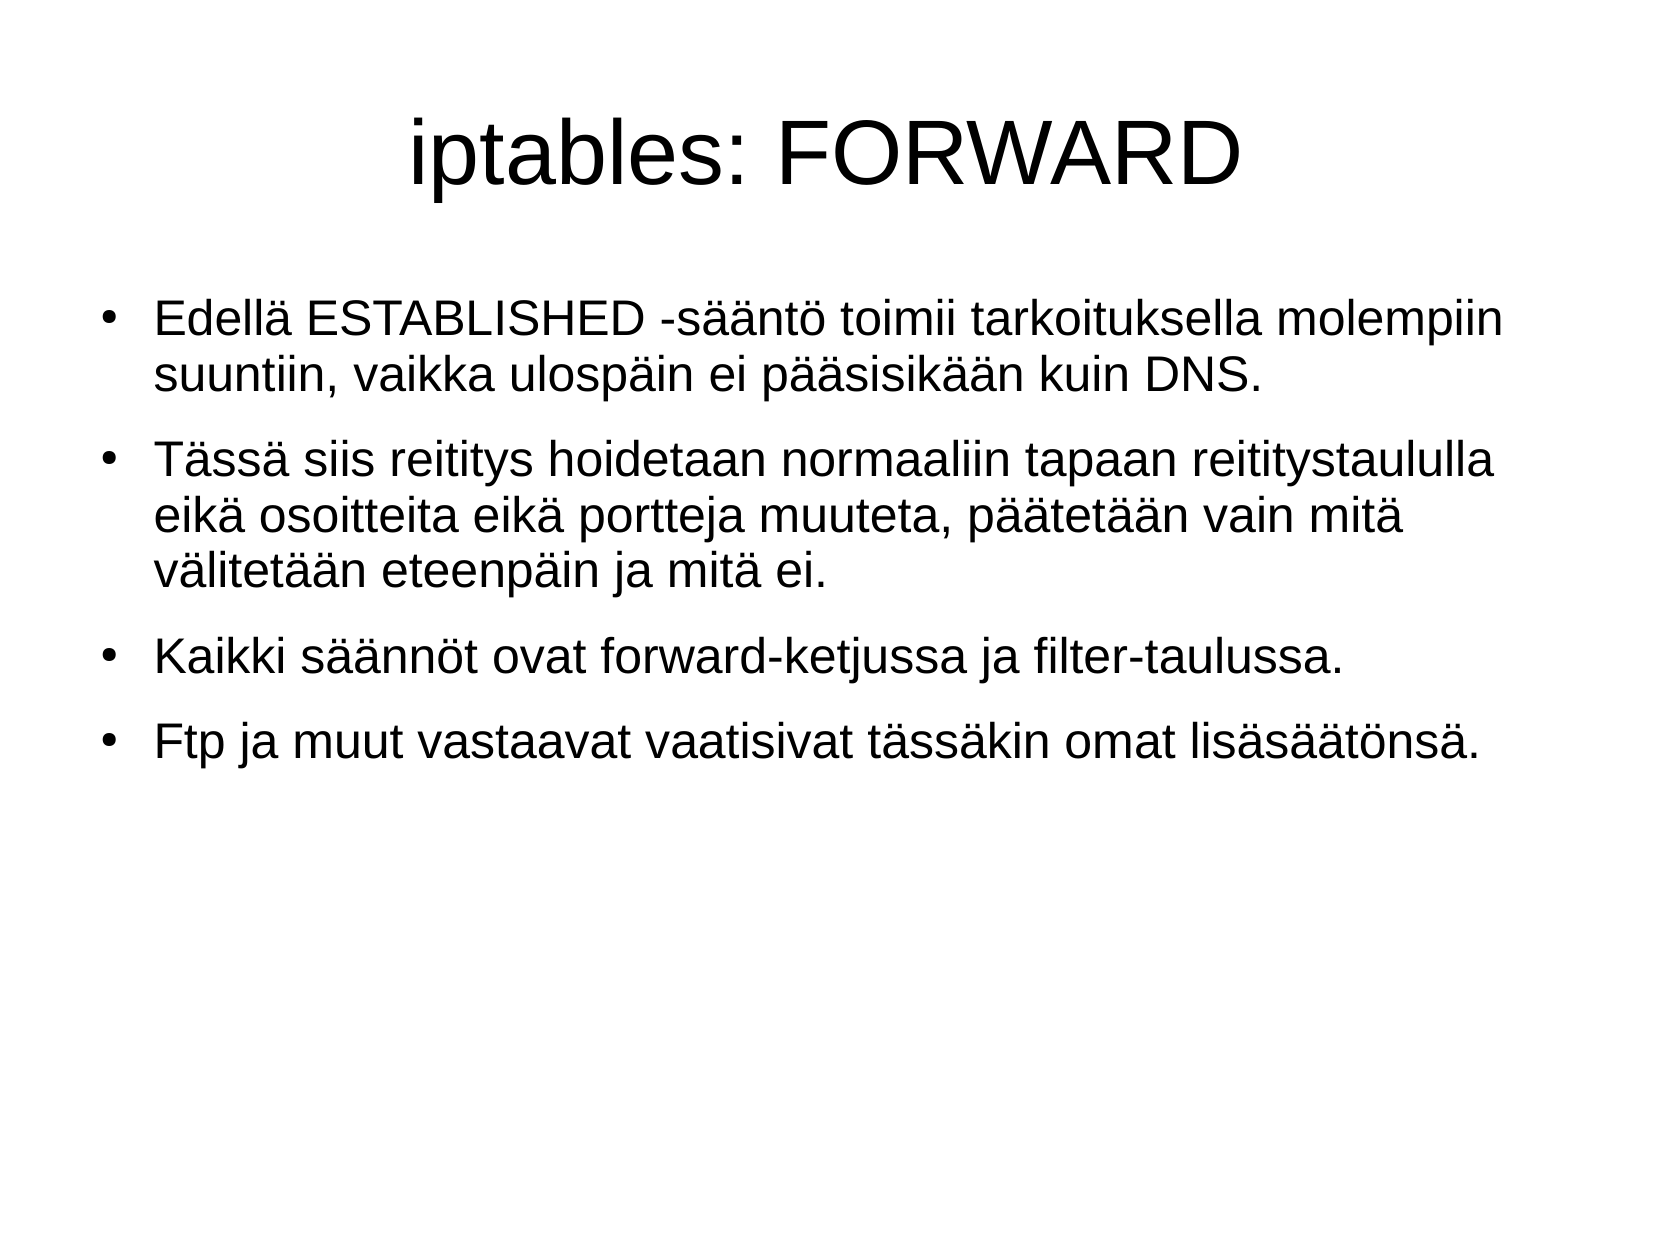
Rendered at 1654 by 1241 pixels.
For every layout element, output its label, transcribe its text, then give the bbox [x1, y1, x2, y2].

title iptables: FORWARD [82, 49, 1571, 257]
list Edellä ESTABLISHED -sääntö toimii tarkoituksella molempiin suuntiin, vaikka ulospäin ei pääsisikään kuin DNS. Tässä siis reititys hoidetaan normaaliin tapaan reititystaululla eikä osoitteita eikä portteja muuteta, päätetään vain mitä välitetään eteenpäin ja mitä ei. Kaikki säännöt ovat forward-ketjussa ja filter-taulussa. Ftp ja muut vastaavat vaatisivat tässäkin omat lisäsäätönsä. [82, 290, 1571, 1010]
